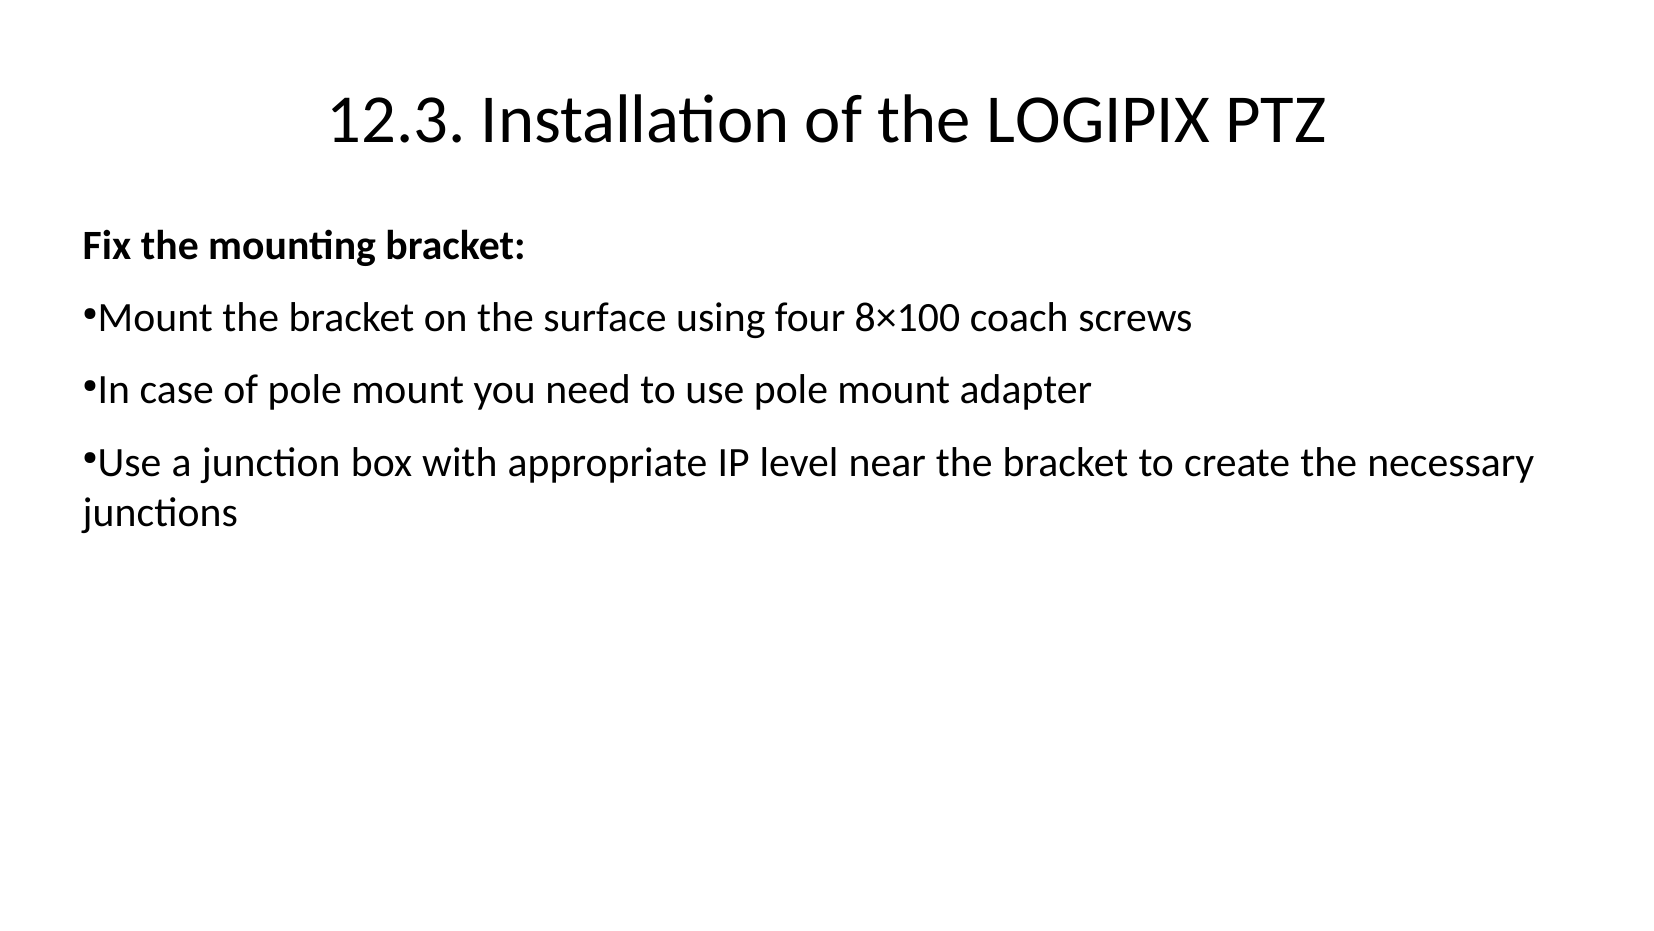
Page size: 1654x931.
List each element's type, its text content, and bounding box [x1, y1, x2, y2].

title 12.3. Installation of the LOGIPIX PTZ [82, 73, 1571, 157]
subtitle Fix the mounting bracket: Mount the bracket on the surface using four 8×100 coach screws In case of pole mount you need to use pole mount adapter Use a junction box with appropriate IP level near the bracket to create the necessary junctions [82, 217, 1571, 758]
